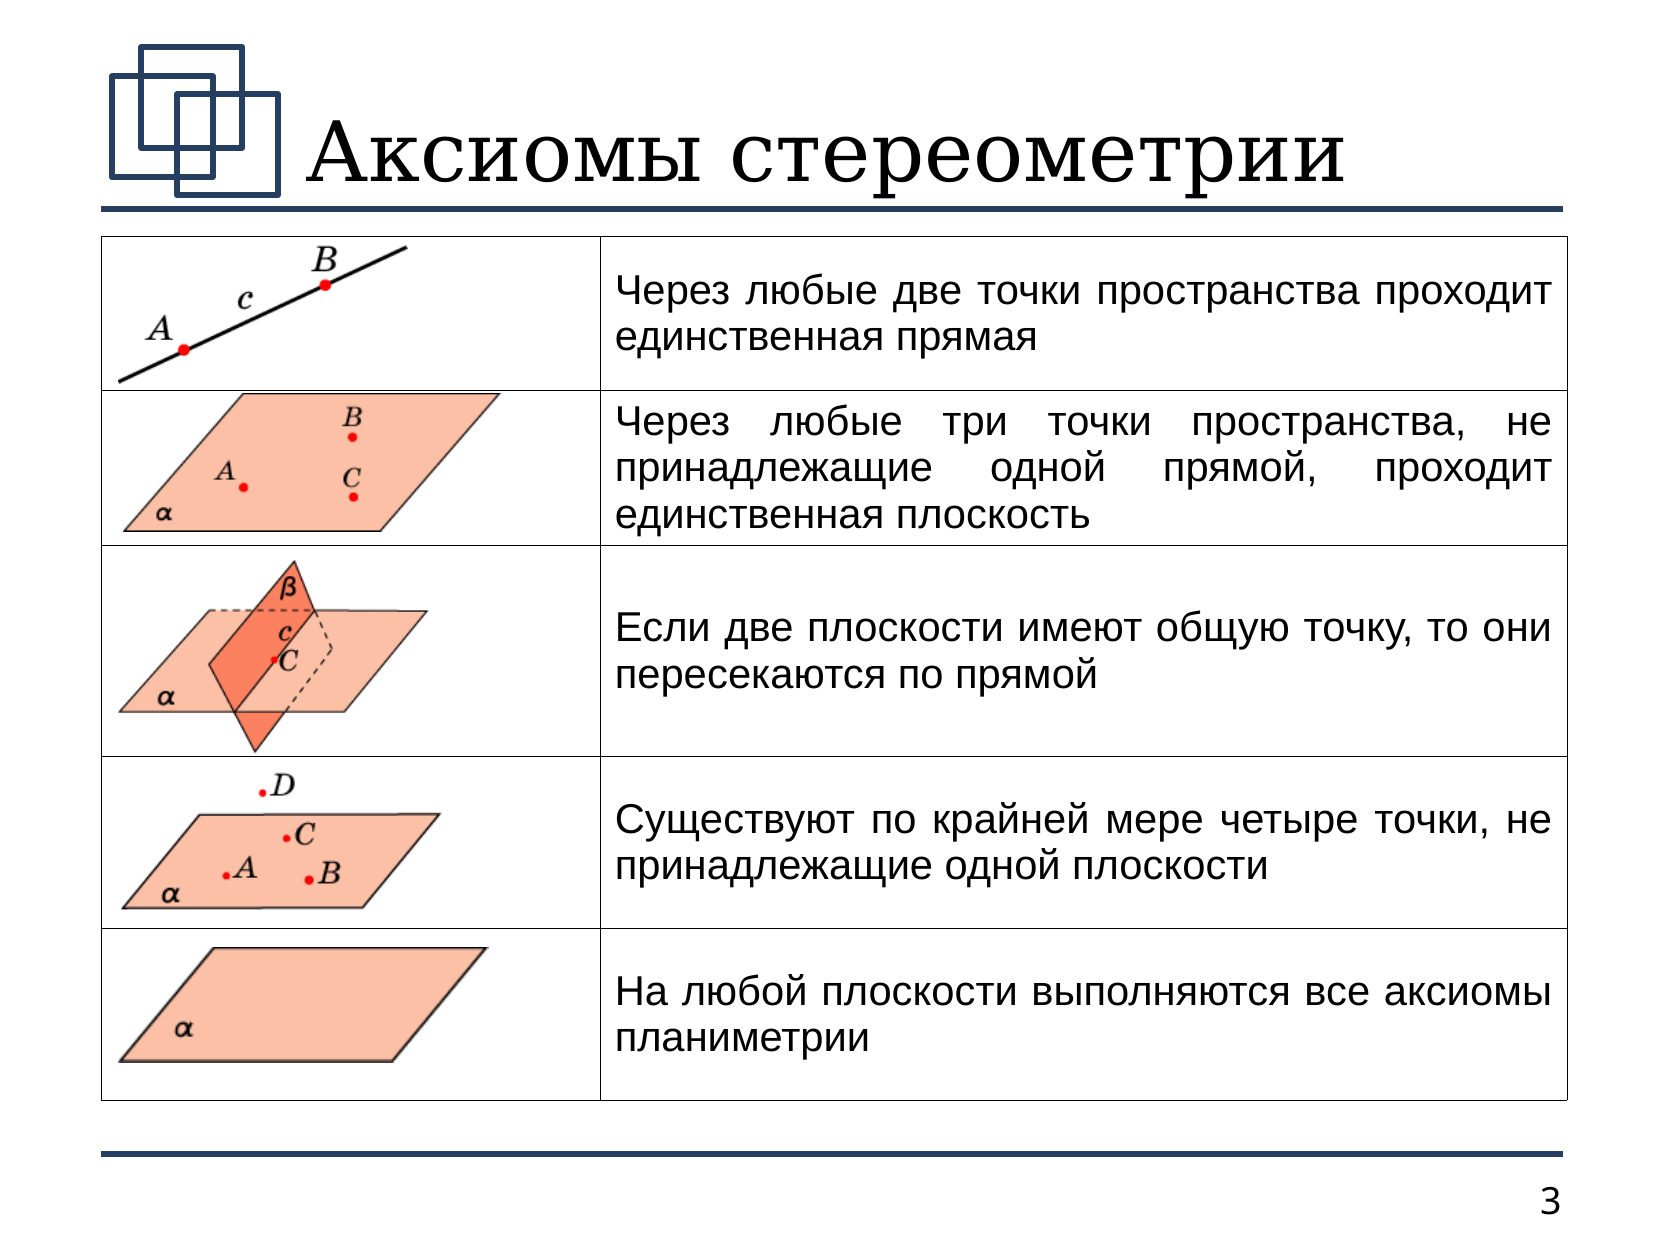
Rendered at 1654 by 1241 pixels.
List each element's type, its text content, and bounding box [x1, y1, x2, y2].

table_cell Через любые три точки пространства, не принадлежащие одной прямой, проходит единственная плоскость [601, 391, 1567, 545]
table_cell Существуют по крайней мере четыре точки, не принадлежащие одной плоскости [601, 757, 1567, 928]
title Аксиомы стереометрии [82, 49, 1571, 257]
picture [118, 947, 489, 1063]
table_cell [102, 757, 600, 928]
picture [118, 239, 408, 384]
picture [121, 767, 443, 911]
table_header [102, 237, 600, 390]
table_cell Если две плоскости имеют общую точку, то они пересекаются по прямой [601, 546, 1567, 756]
table_header Через любые две точки пространства проходит единственная прямая [601, 237, 1567, 390]
table_cell [102, 929, 600, 1100]
picture [118, 560, 429, 754]
table_cell На любой плоскости выполняются все аксиомы планиметрии [601, 929, 1567, 1100]
picture [123, 393, 502, 532]
table_cell [102, 391, 600, 545]
table_cell [102, 546, 600, 756]
